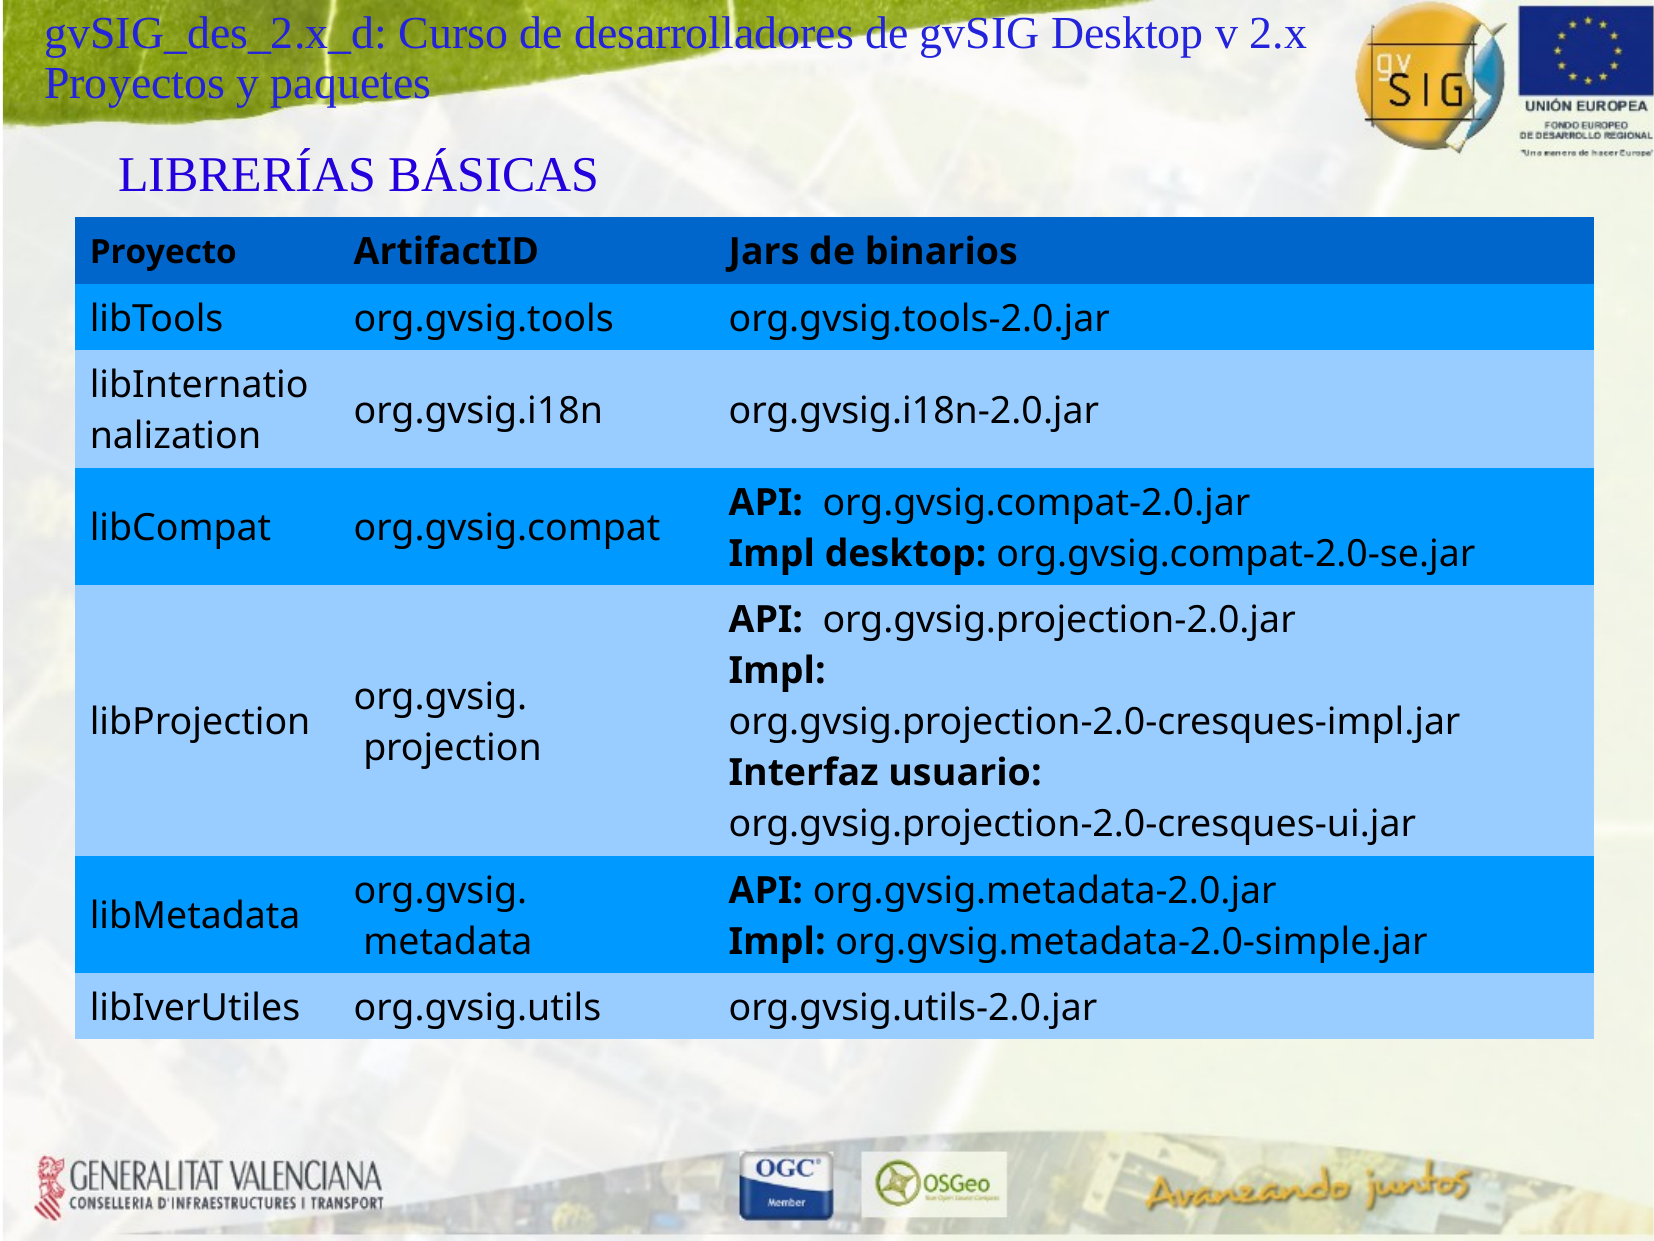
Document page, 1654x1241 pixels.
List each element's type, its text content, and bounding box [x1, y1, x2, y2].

table_header Jars de binarios [714, 217, 1594, 284]
table_cell libIverUtiles [75, 973, 339, 1039]
text_box [59, 324, 1447, 1063]
table_cell org.gvsig.utils-2.0.jar [714, 973, 1594, 1039]
table_cell org.gvsig.compat [339, 468, 714, 585]
picture [2, 0, 1654, 1241]
table_cell org.gvsig. projection [339, 585, 714, 856]
table_cell API: org.gvsig.projection-2.0.jar Impl: org.gvsig.projection-2.0-cresques-impl.jar Interfaz usuario: org.gvsig.projection-2.0-cresques-ui.jar [714, 585, 1594, 856]
table_cell API: org.gvsig.metadata-2.0.jar Impl: org.gvsig.metadata-2.0-simple.jar [714, 856, 1594, 973]
table_cell org.gvsig.tools-2.0.jar [714, 284, 1594, 350]
table_header Proyecto [75, 217, 339, 284]
table_cell org.gvsig. metadata [339, 856, 714, 973]
table_header ArtifactID [339, 217, 714, 284]
table_cell org.gvsig.i18n-2.0.jar [714, 350, 1594, 468]
table_cell libInternationalization [75, 350, 339, 468]
table_cell libTools [75, 284, 339, 350]
table_cell libCompat [75, 468, 339, 585]
table_cell org.gvsig.i18n [339, 350, 714, 468]
table_cell libMetadata [75, 856, 339, 973]
table_cell API: org.gvsig.compat-2.0.jar Impl desktop: org.gvsig.compat-2.0-se.jar [714, 468, 1594, 585]
table_cell libProjection [75, 585, 339, 856]
table_cell org.gvsig.tools [339, 284, 714, 350]
table_cell org.gvsig.utils [339, 973, 714, 1039]
title LIBRERÍAS BÁSICAS [118, 100, 1447, 217]
